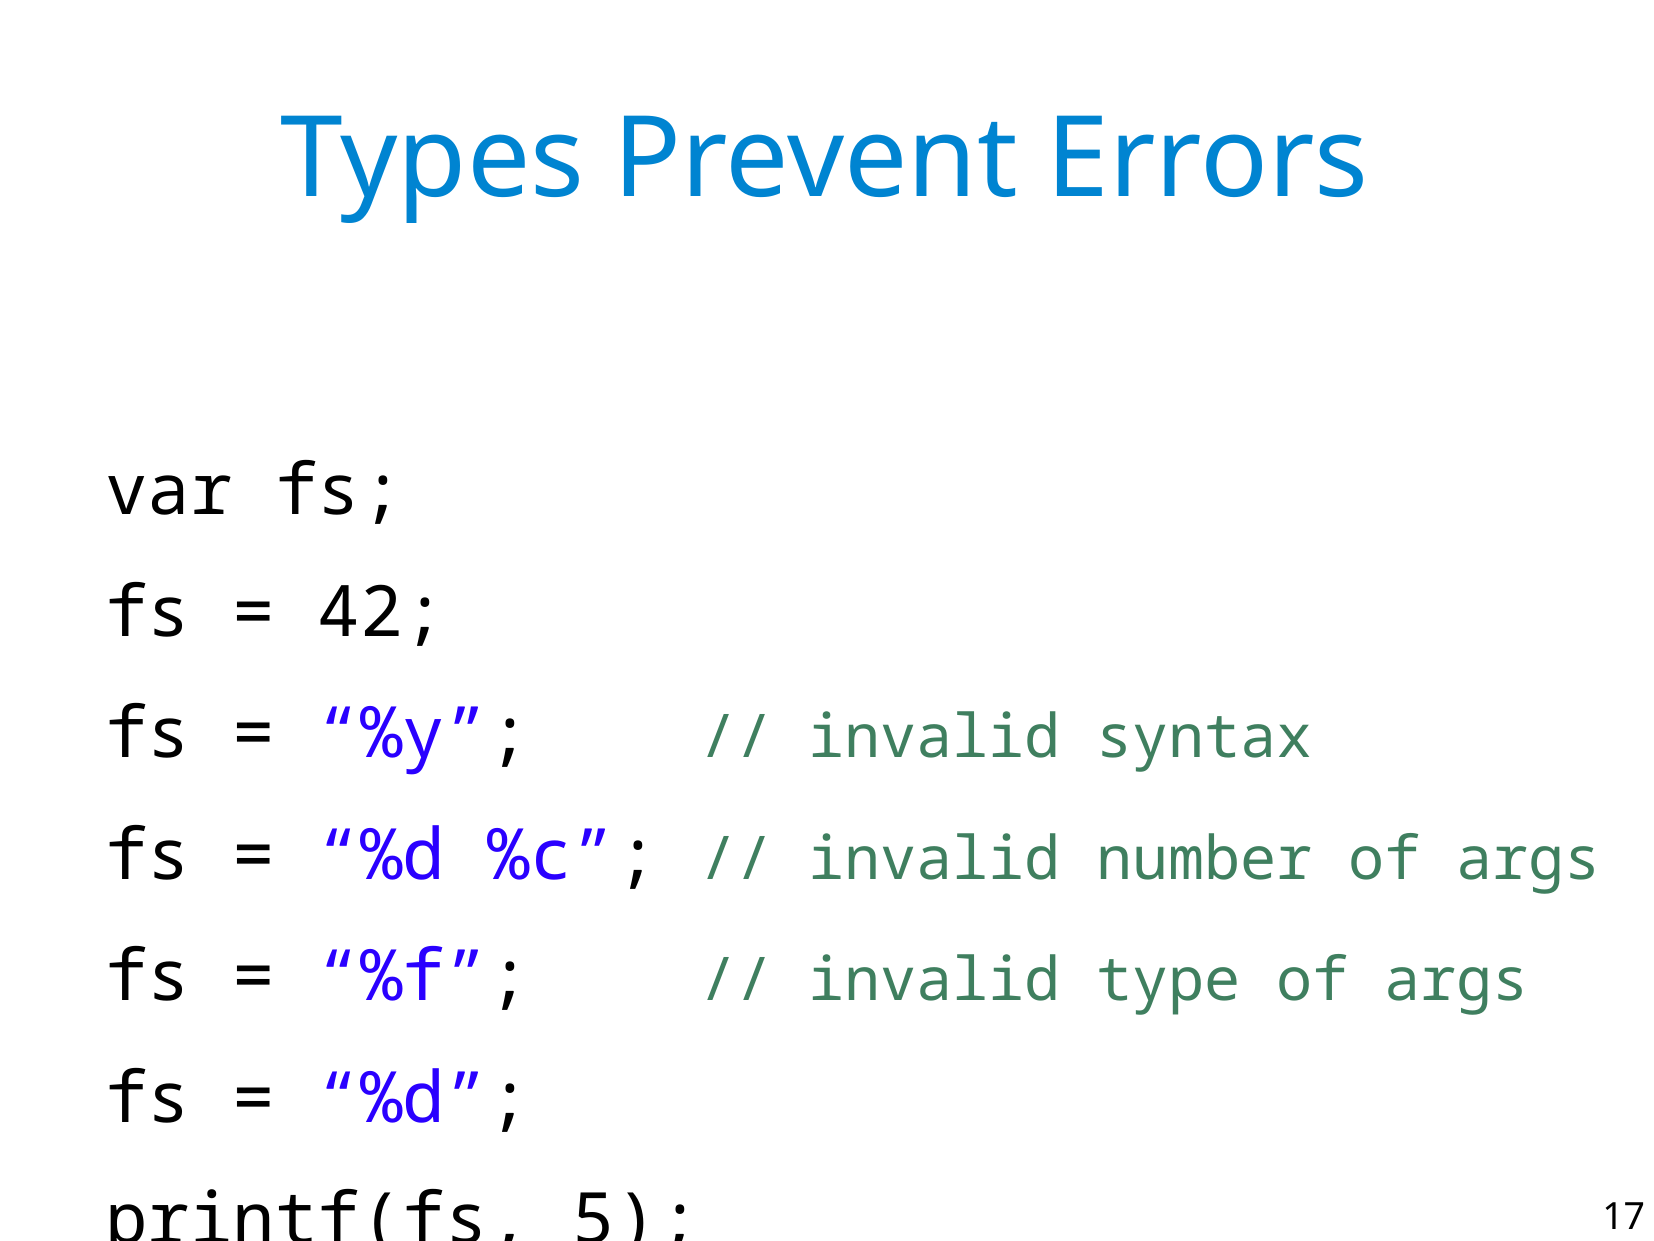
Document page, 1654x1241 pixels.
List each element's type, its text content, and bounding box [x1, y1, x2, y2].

title Types Prevent Errors [60, 49, 1591, 257]
text_box var fs; fs = 42; fs = “%y”; // invalid syntax fs = “%d %c”; // invalid number of args fs = “%f”; // invalid type of args fs = “%d”; printf(fs, 5); [45, 439, 1621, 1241]
